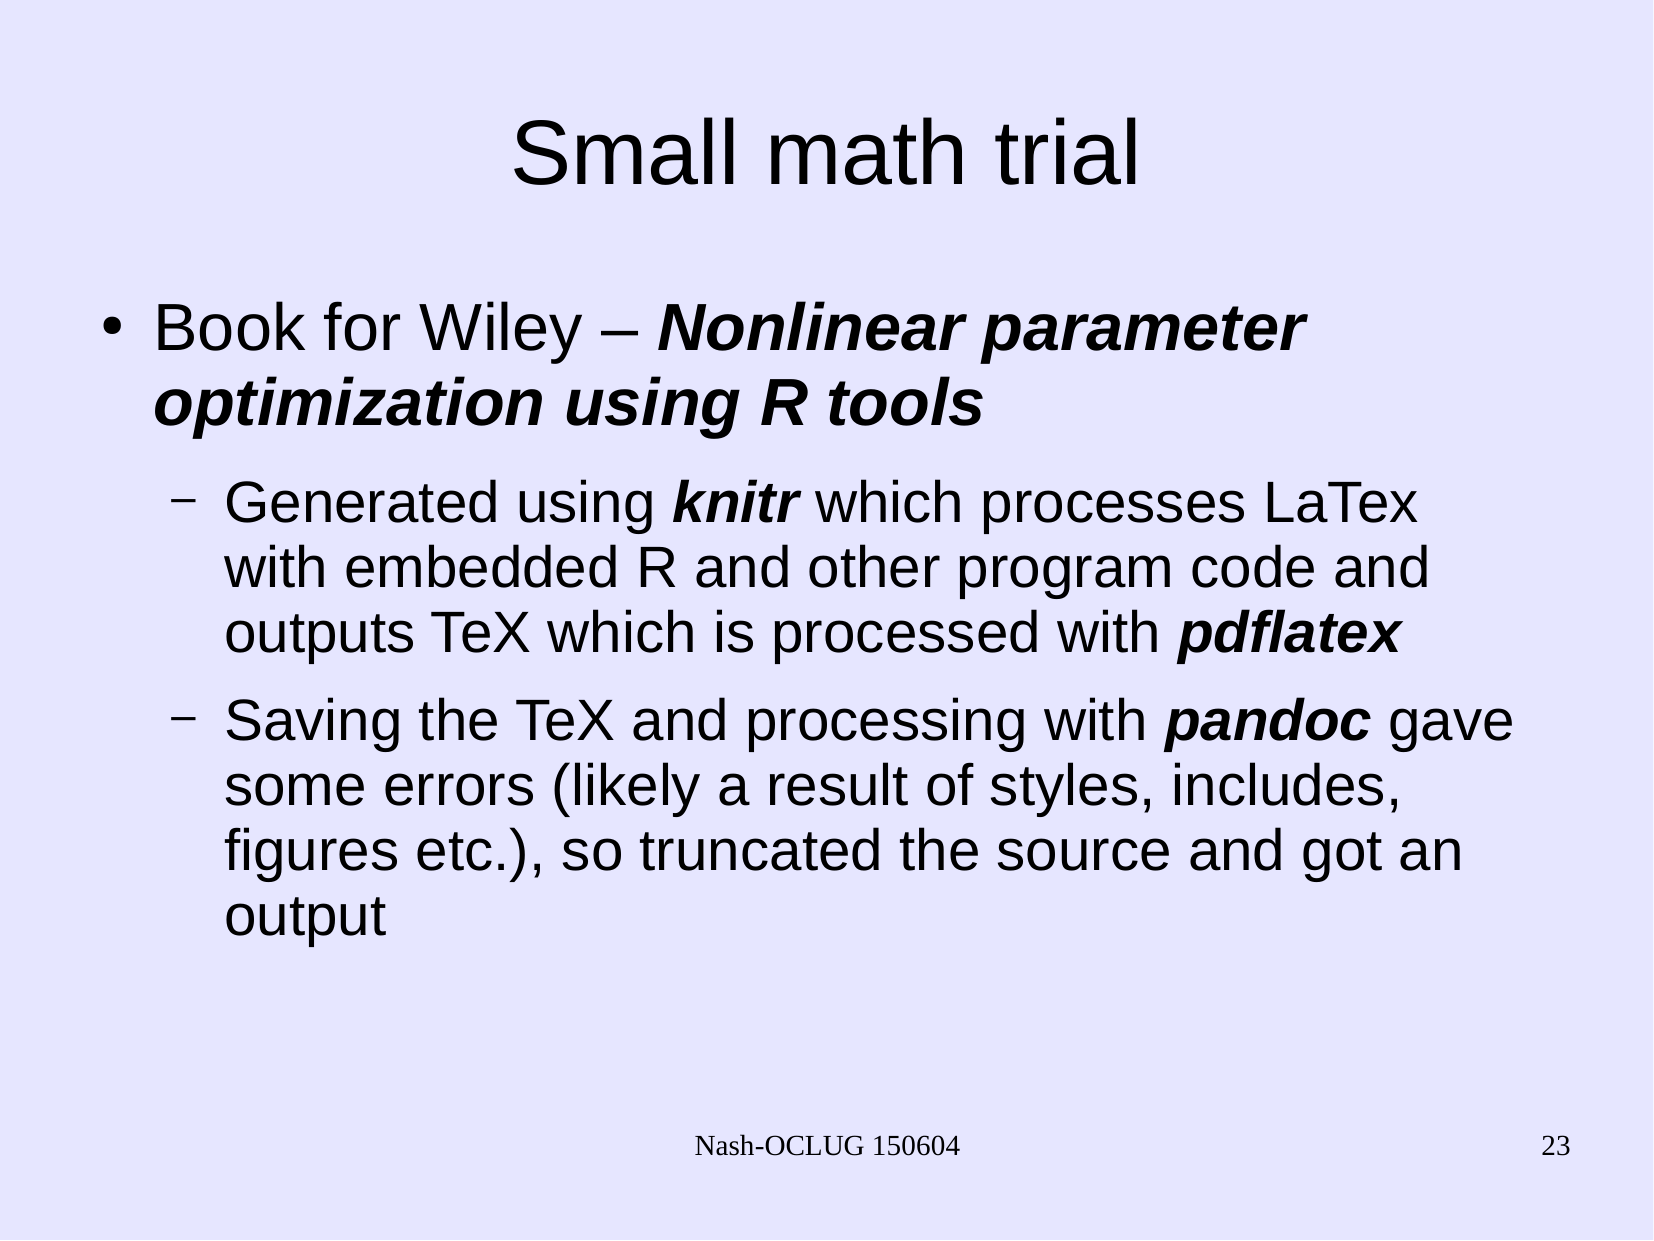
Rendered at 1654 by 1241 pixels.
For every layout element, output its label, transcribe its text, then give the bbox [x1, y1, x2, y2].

list Book for Wiley – Nonlinear parameter optimization using R tools Generated using knitr which processes LaTex with embedded R and other program code and outputs TeX which is processed with pdflatex Saving the TeX and processing with pandoc gave some errors (likely a result of styles, includes, figures etc.), so truncated the source and got an output [82, 290, 1538, 1010]
title Small math trial [82, 49, 1571, 257]
